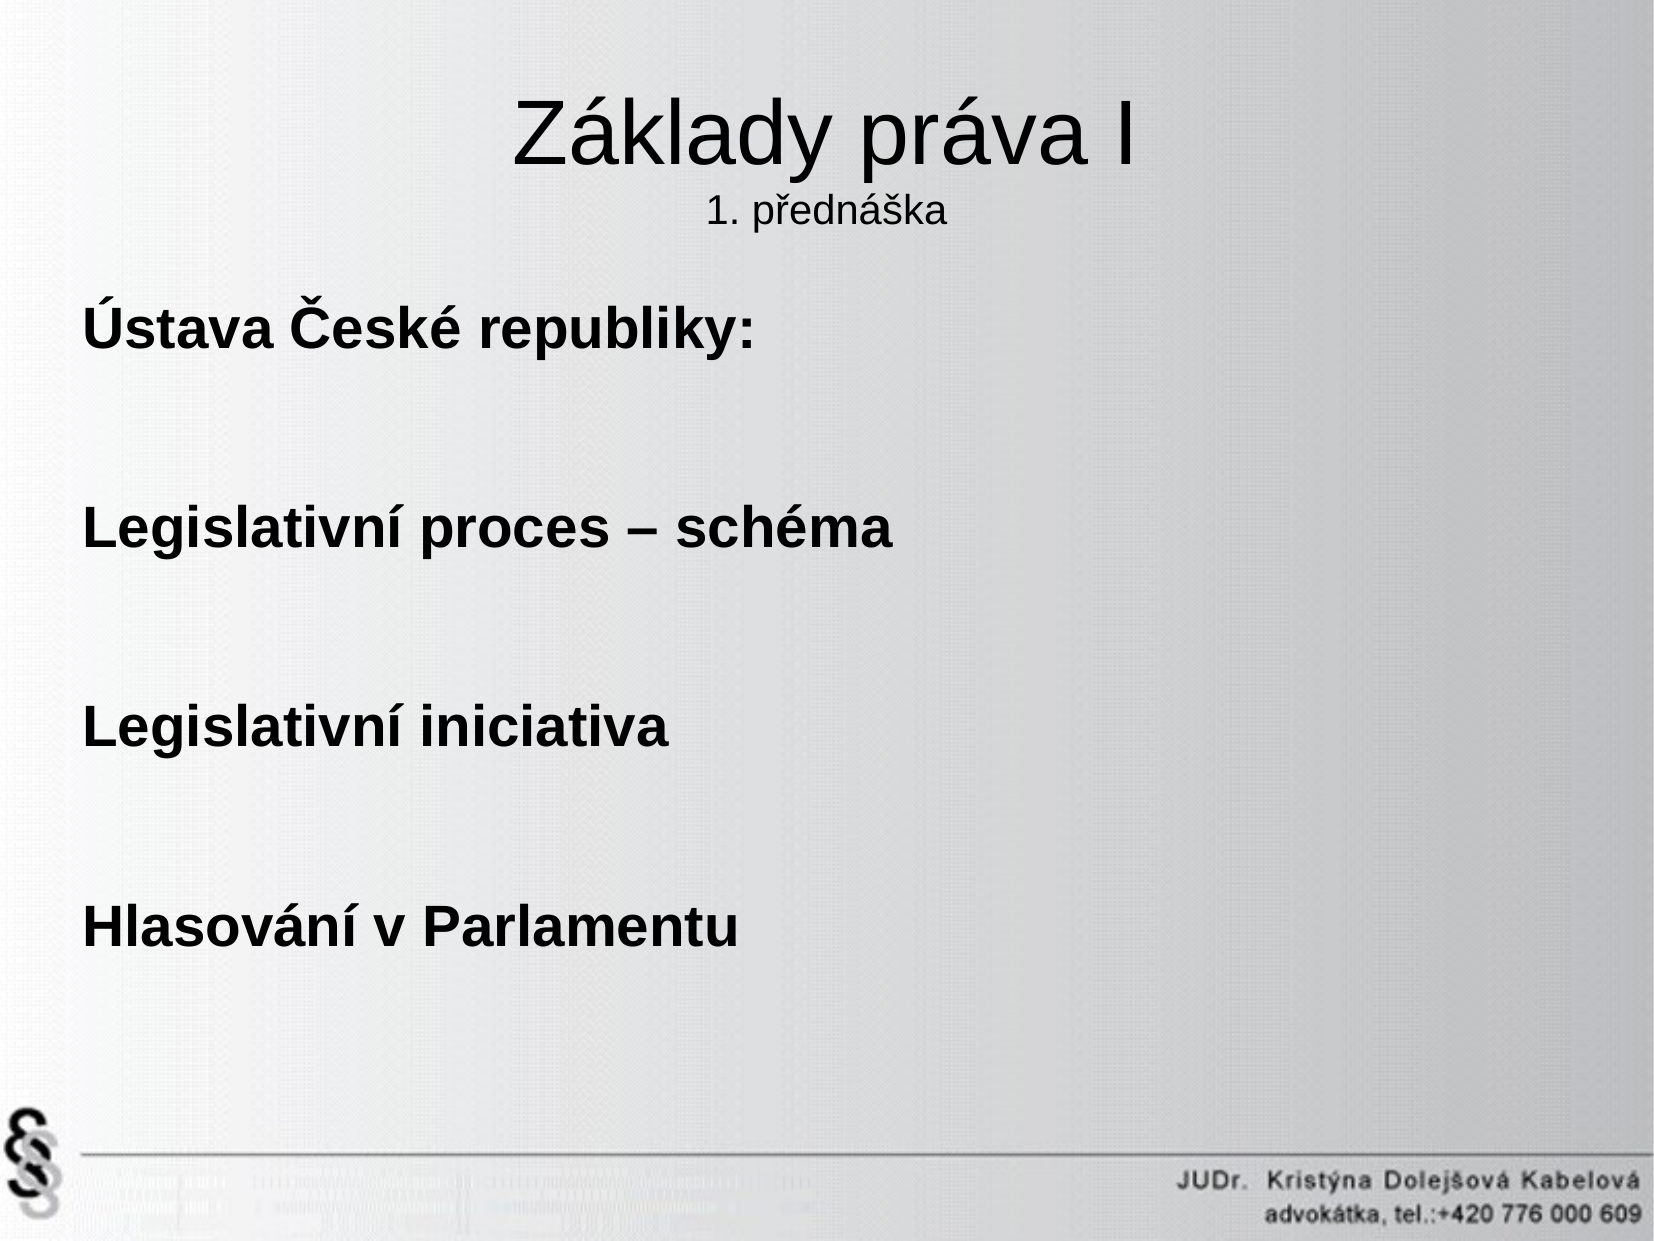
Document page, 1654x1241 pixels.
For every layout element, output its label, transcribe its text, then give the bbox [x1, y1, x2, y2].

text_box Základy práva I 1. přednáška [82, 49, 1571, 257]
picture [0, 0, 1654, 1241]
text_box Ústava České republiky: Legislativní proces – schéma Legislativní iniciativa Hlasování v Parlamentu [82, 290, 1571, 1010]
